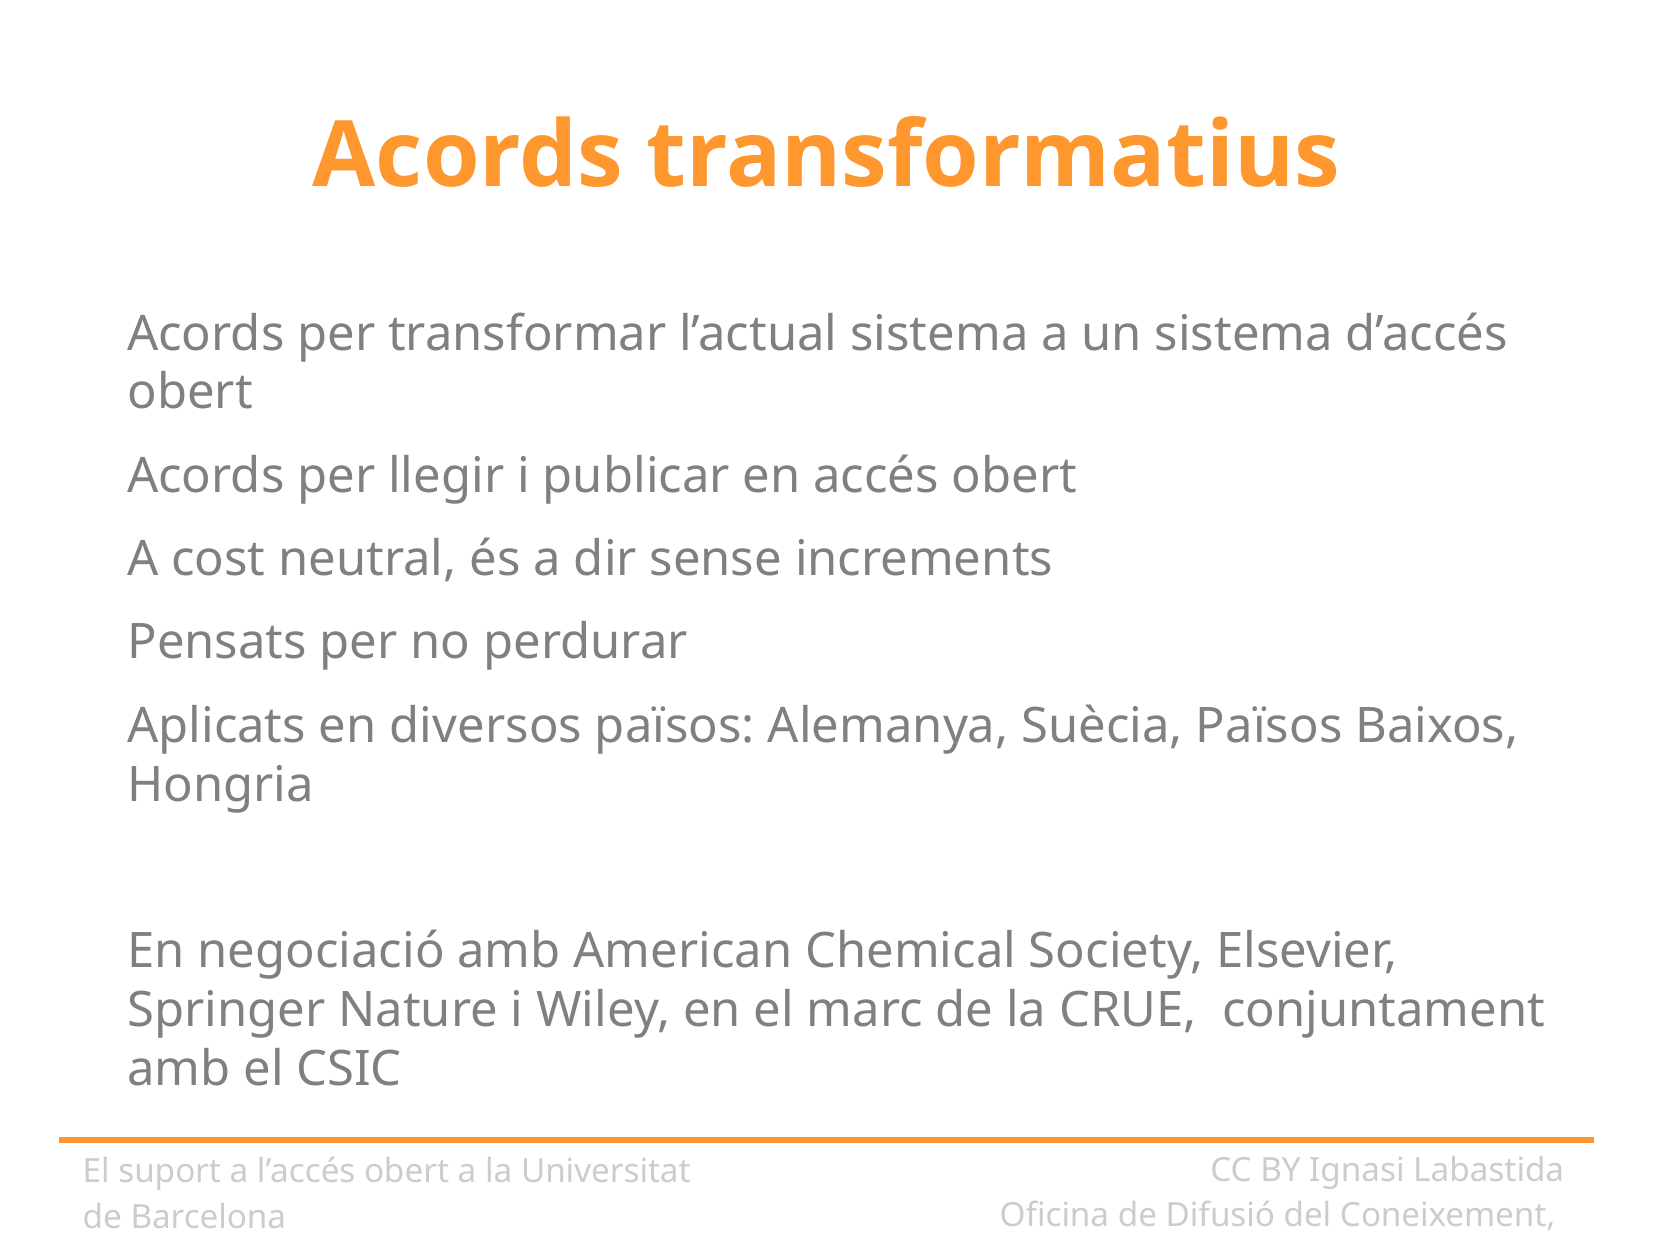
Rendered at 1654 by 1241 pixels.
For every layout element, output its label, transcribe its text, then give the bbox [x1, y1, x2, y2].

title Acords transformatius [82, 49, 1571, 257]
list Acords per transformar l’actual sistema a un sistema d’accés obert Acords per llegir i publicar en accés obert A cost neutral, és a dir sense increments Pensats per no perdurar Aplicats en diversos països: Alemanya, Suècia, Països Baixos, Hongria En negociació amb American Chemical Society, Elsevier, Springer Nature i Wiley, en el marc de la CRUE, conjuntament amb el CSIC [82, 290, 1571, 1109]
